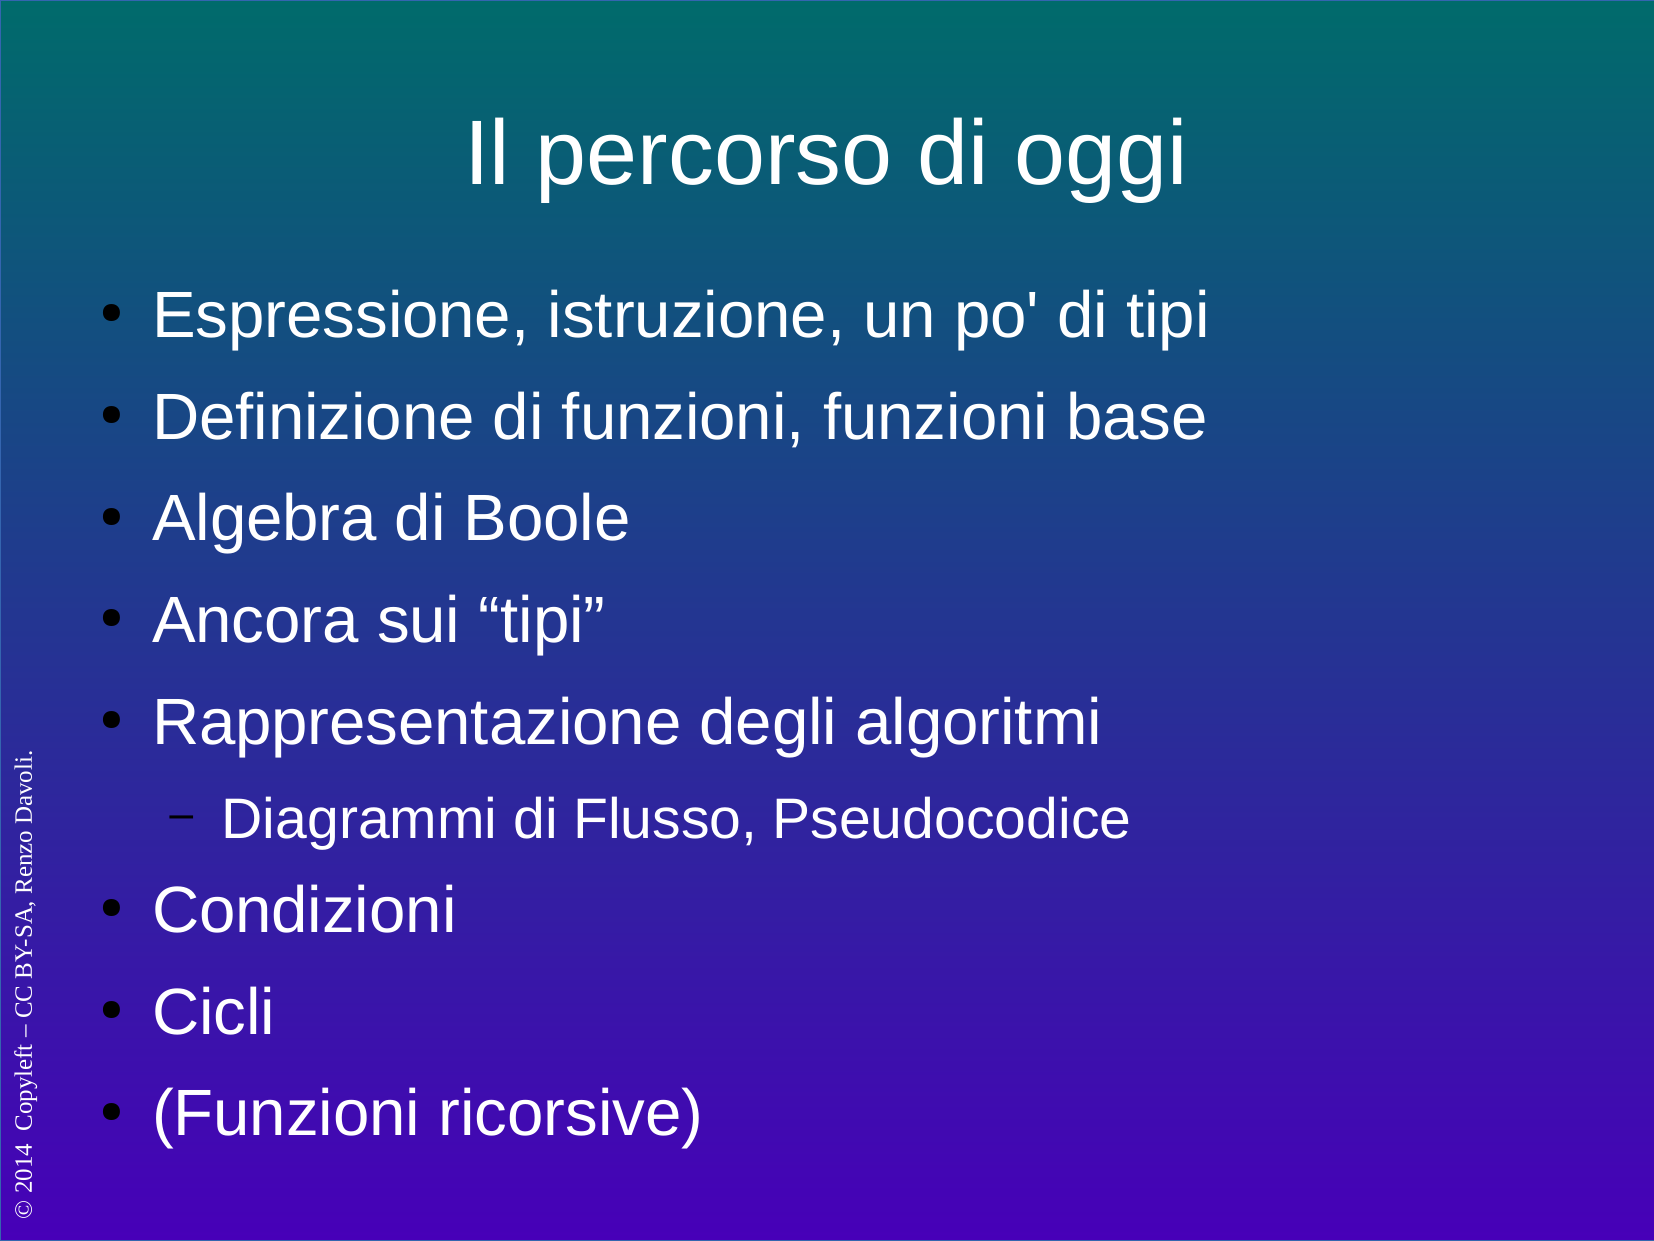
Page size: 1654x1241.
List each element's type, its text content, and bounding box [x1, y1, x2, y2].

title Il percorso di oggi [82, 49, 1571, 257]
list Espressione, istruzione, un po' di tipi Definizione di funzioni, funzioni base Algebra di Boole Ancora sui “tipi” Rappresentazione degli algoritmi Diagrammi di Flusso, Pseudocodice Condizioni Cicli (Funzioni ricorsive) [82, 278, 1571, 1156]
